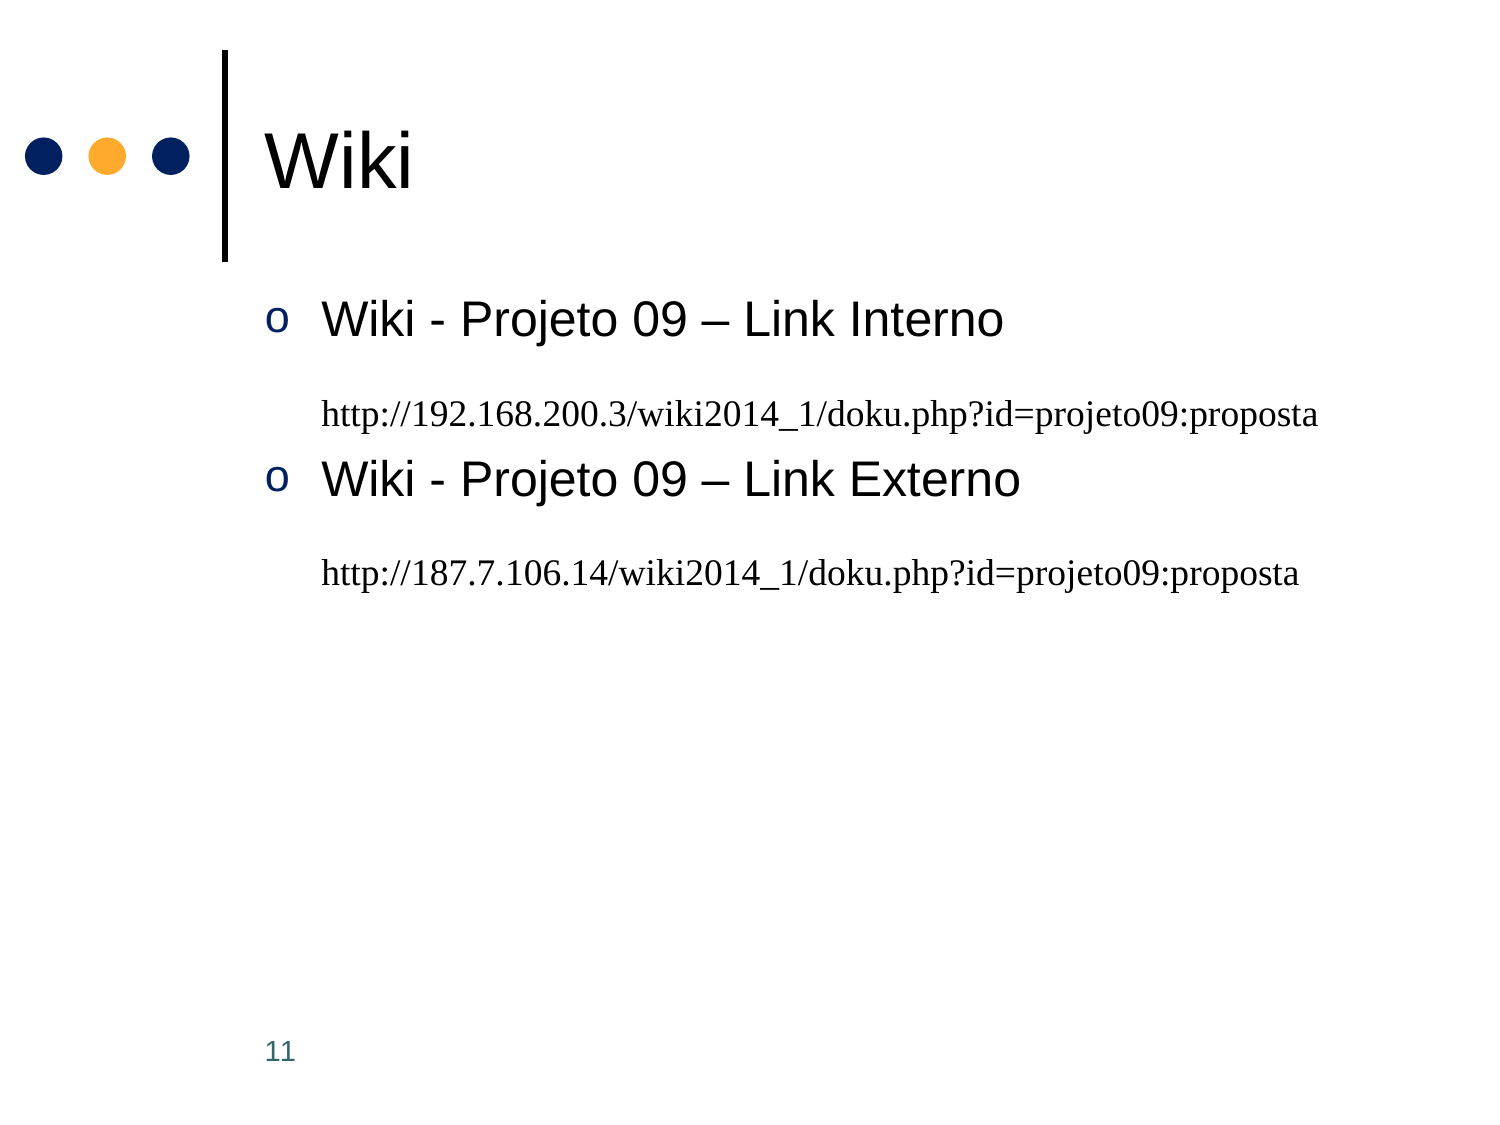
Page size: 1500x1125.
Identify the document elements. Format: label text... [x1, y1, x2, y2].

text_box <número> [249, 1025, 463, 1101]
list Wiki - Projeto 09 – Link Interno http://192.168.200.3/wiki2014_1/doku.php?id=projeto09:proposta Wiki - Projeto 09 – Link Externo http://187.7.106.14/wiki2014_1/doku.php?id=projeto09:proposta [249, 278, 1401, 954]
title Wiki [249, 31, 1401, 278]
